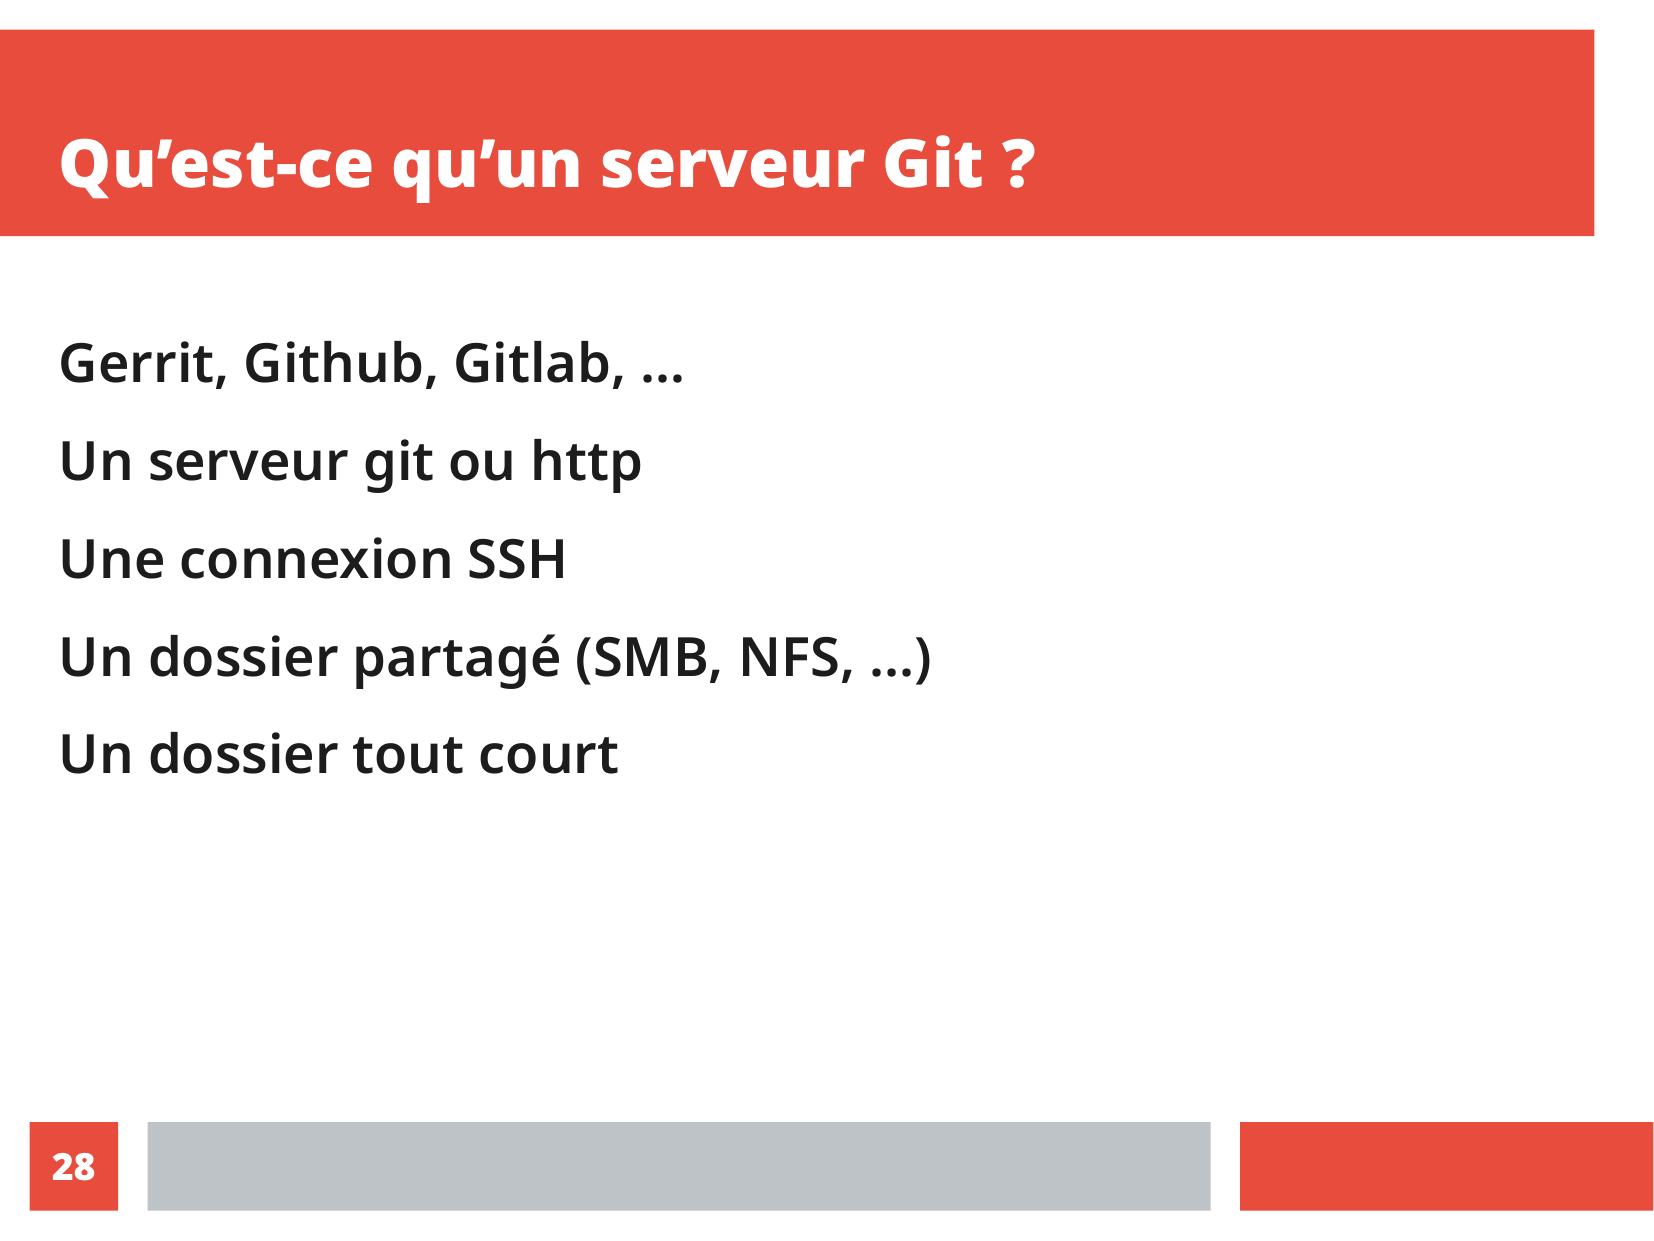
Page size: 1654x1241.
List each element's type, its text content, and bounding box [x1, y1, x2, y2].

list Gerrit, Github, Gitlab, … Un serveur git ou http Une connexion SSH Un dossier partagé (SMB, NFS, ...) Un dossier tout court [59, 324, 1565, 1093]
title Qu’est-ce qu’un serveur Git ? [59, 59, 1595, 207]
